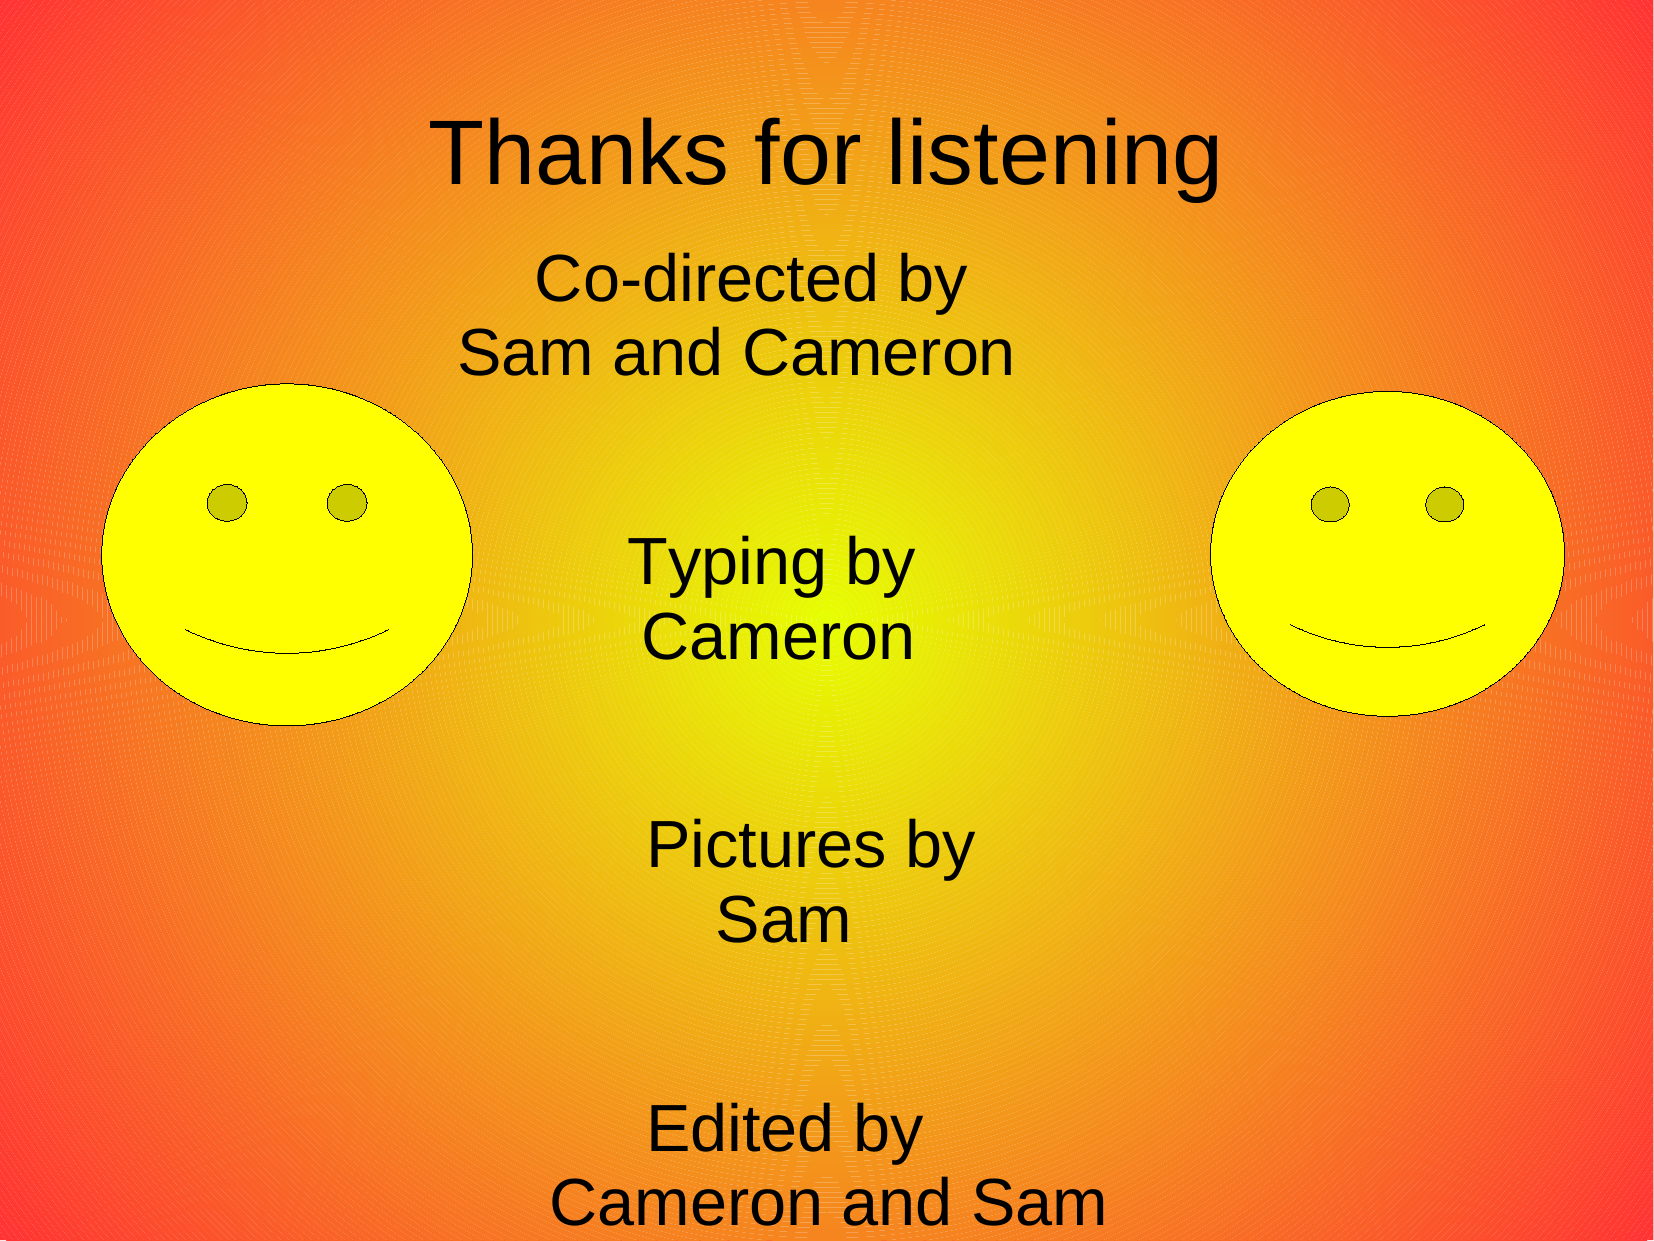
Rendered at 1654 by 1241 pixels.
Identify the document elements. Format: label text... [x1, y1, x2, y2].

text_box [101, 383, 473, 726]
text_box [1210, 391, 1565, 717]
title Thanks for listening [82, 49, 1571, 257]
list Co-directed by Sam and Cameron Typing by Cameron Pictures by Sam Edited by Cameron and Sam [17, 240, 1506, 1241]
